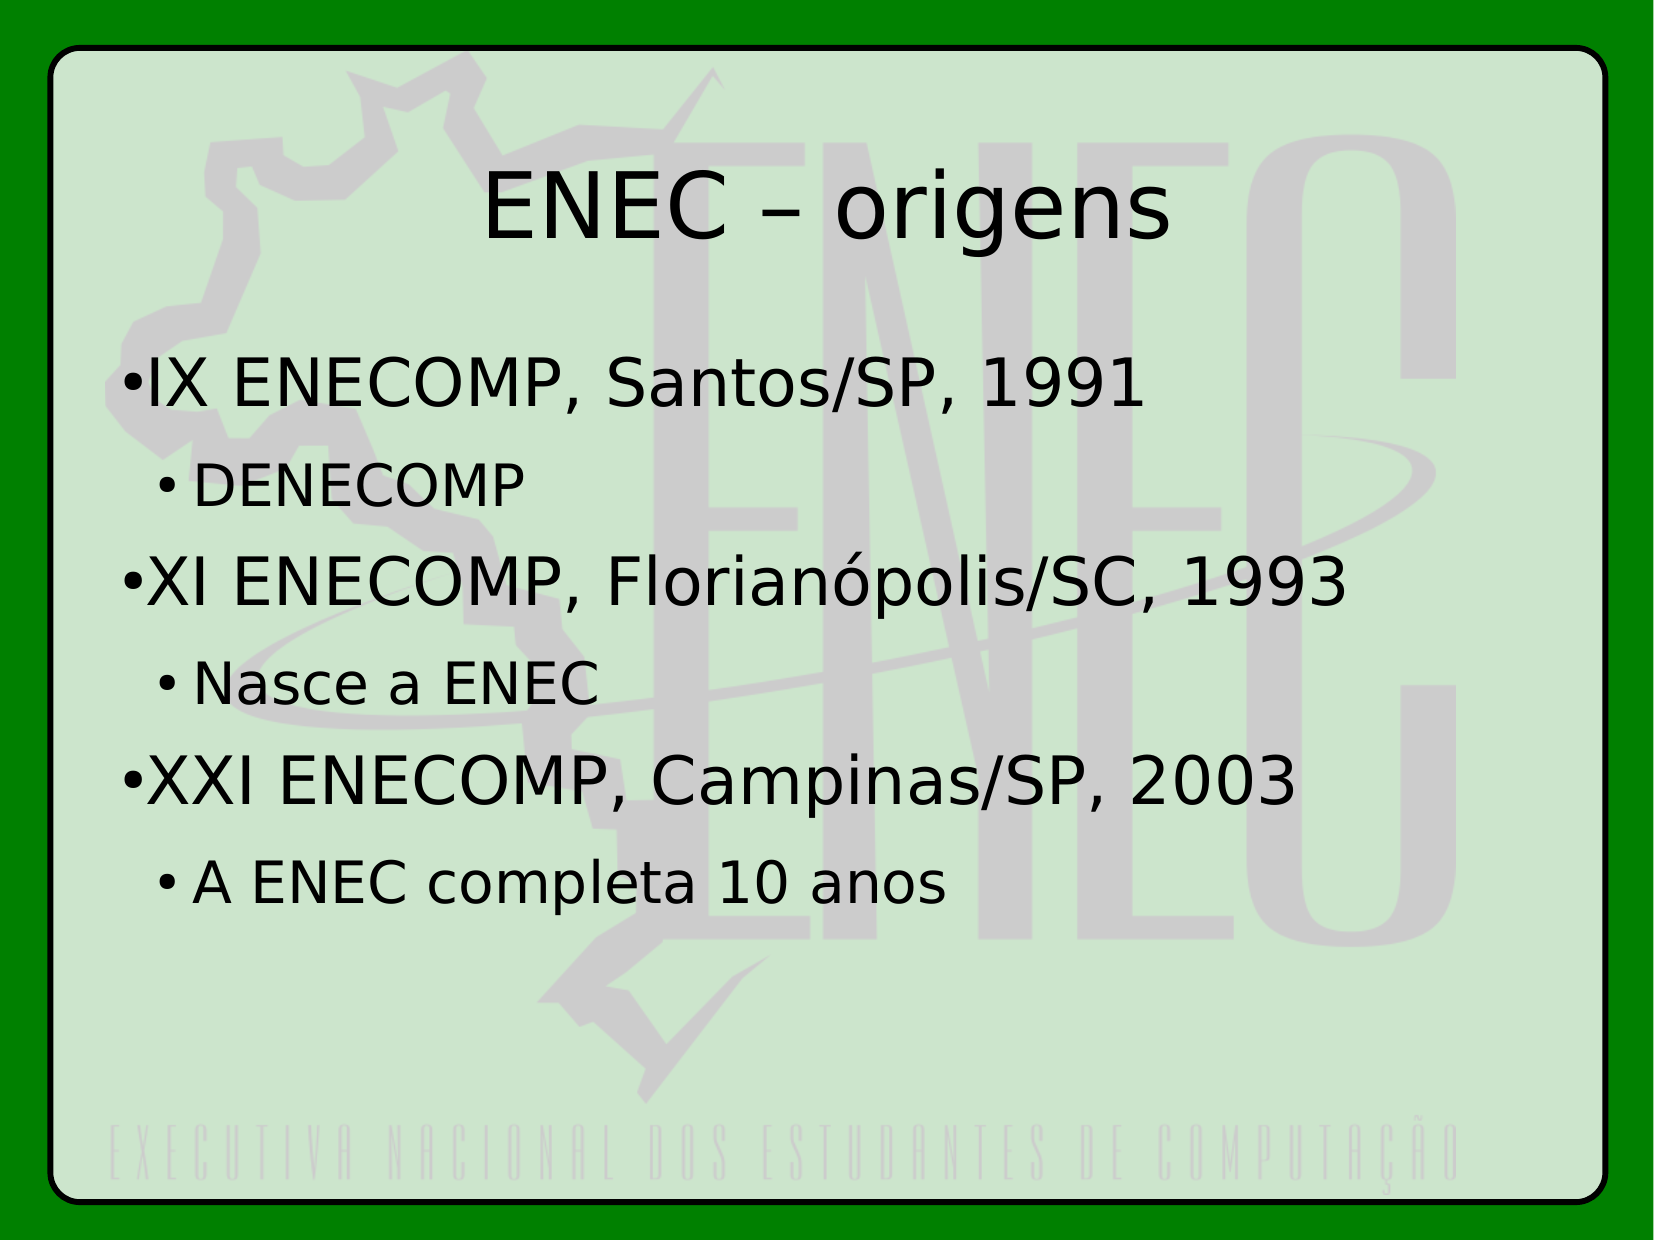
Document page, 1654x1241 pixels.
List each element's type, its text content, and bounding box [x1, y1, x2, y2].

title ENEC – origens [121, 102, 1534, 311]
list IX ENECOMP, Santos/SP, 1991 DENECOMP XI ENECOMP, Florianópolis/SC, 1993 Nasce a ENEC XXI ENECOMP, Campinas/SP, 2003 A ENEC completa 10 anos [121, 344, 1534, 1127]
